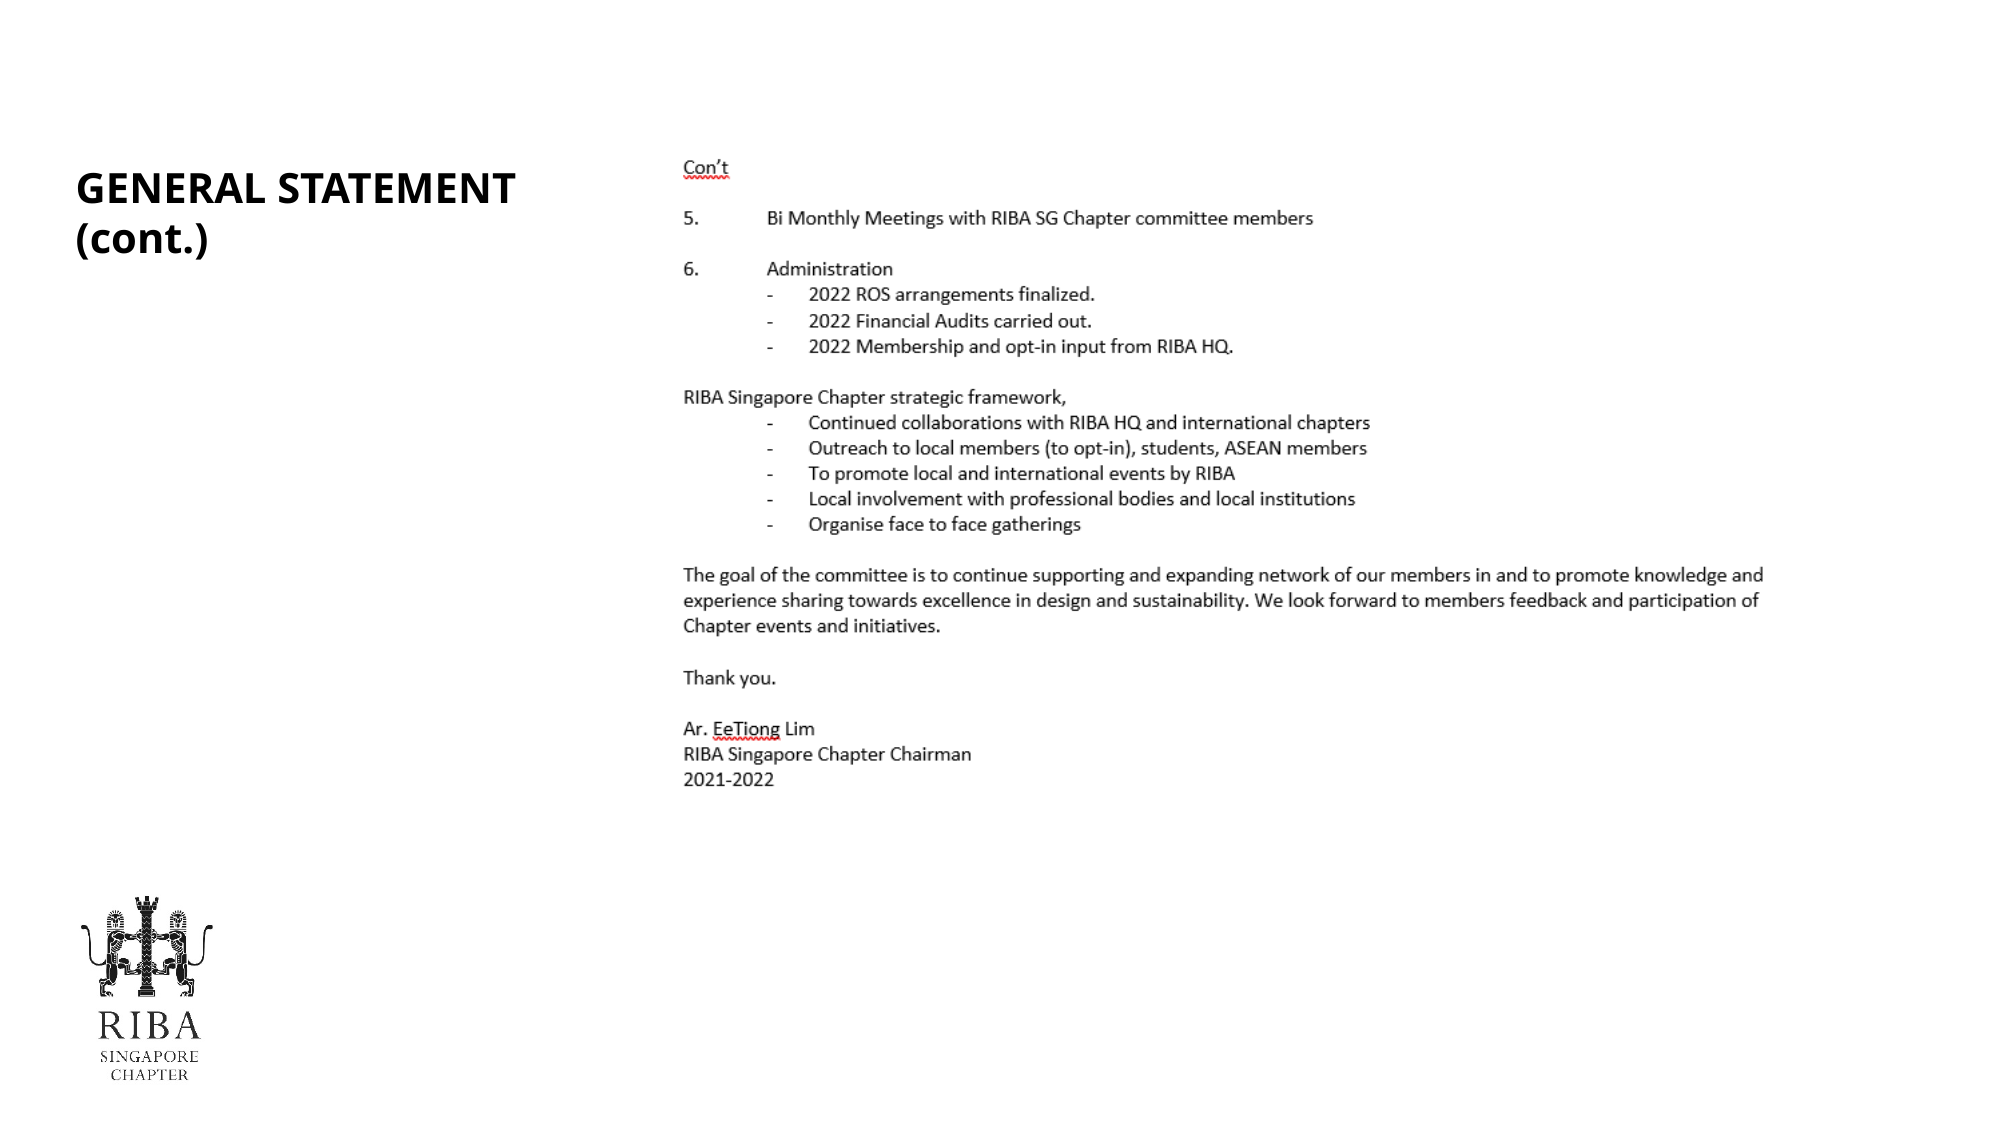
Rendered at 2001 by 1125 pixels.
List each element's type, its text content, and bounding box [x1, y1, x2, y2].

picture [674, 154, 1788, 851]
picture [59, 868, 235, 1104]
text_box GENERAL STATEMENT (cont.) [60, 154, 578, 321]
